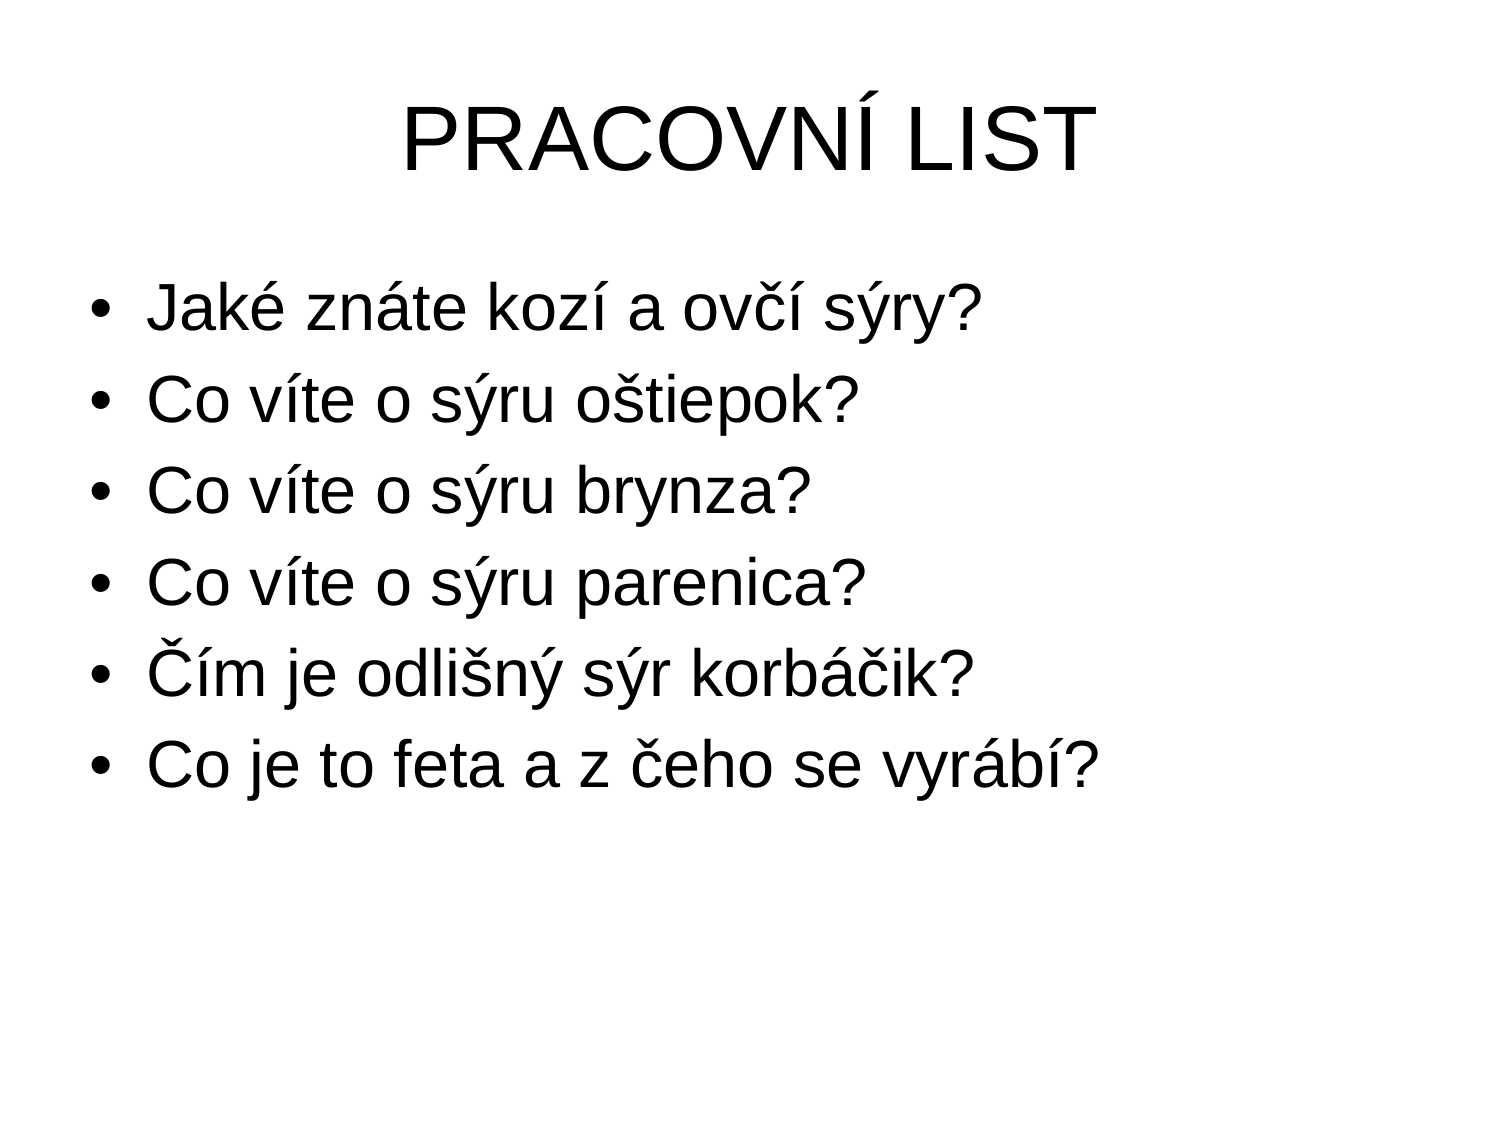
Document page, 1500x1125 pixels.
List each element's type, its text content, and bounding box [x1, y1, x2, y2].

list Jaké znáte kozí a ovčí sýry? Co víte o sýru oštiepok? Co víte o sýru brynza? Co víte o sýru parenica? Čím je odlišný sýr korbáčik? Co je to feta a z čeho se vyrábí? [75, 262, 1426, 1125]
title PRACOVNÍ LIST [75, 45, 1426, 233]
